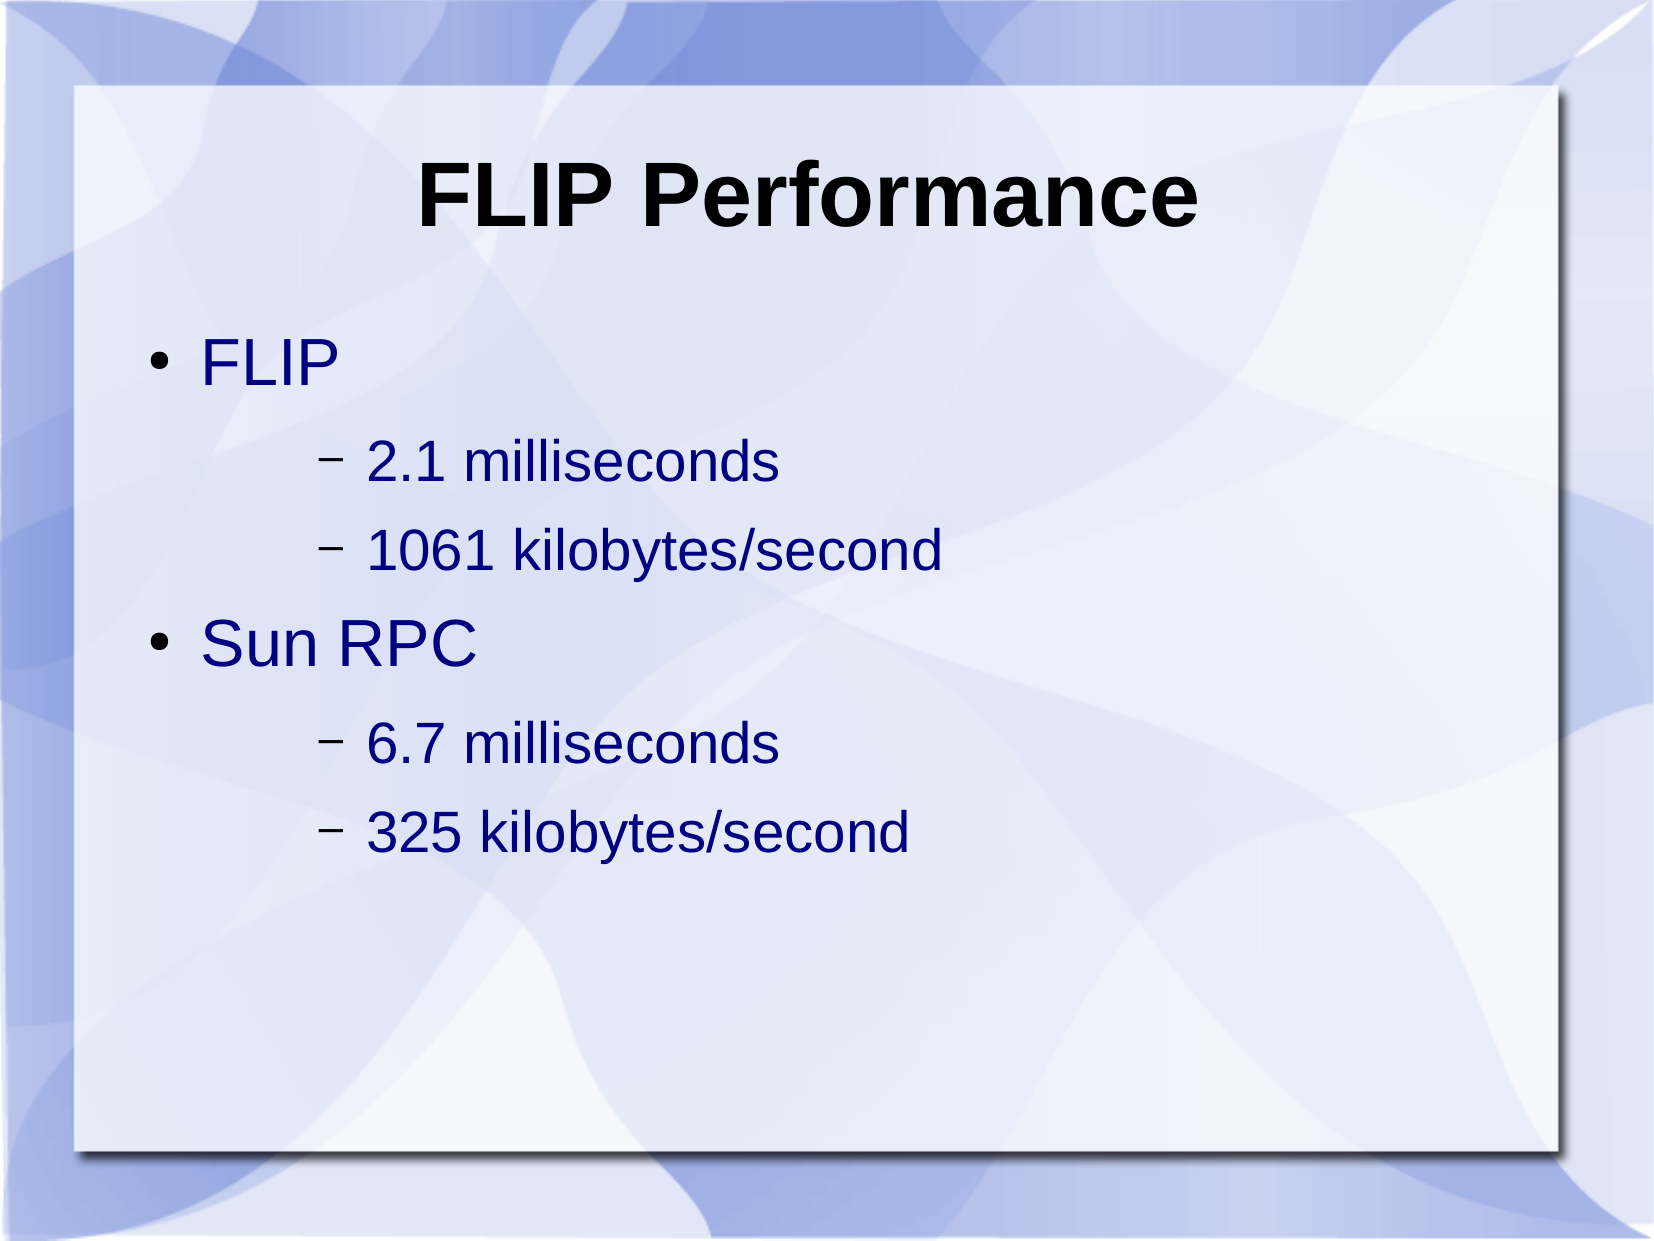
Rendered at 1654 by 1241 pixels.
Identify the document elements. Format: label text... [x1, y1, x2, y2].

picture [0, 0, 1654, 1241]
list FLIP 2.1 milliseconds 1061 kilobytes/second Sun RPC 6.7 milliseconds 325 kilobytes/second [129, 324, 1489, 1217]
title FLIP Performance [82, 98, 1536, 291]
